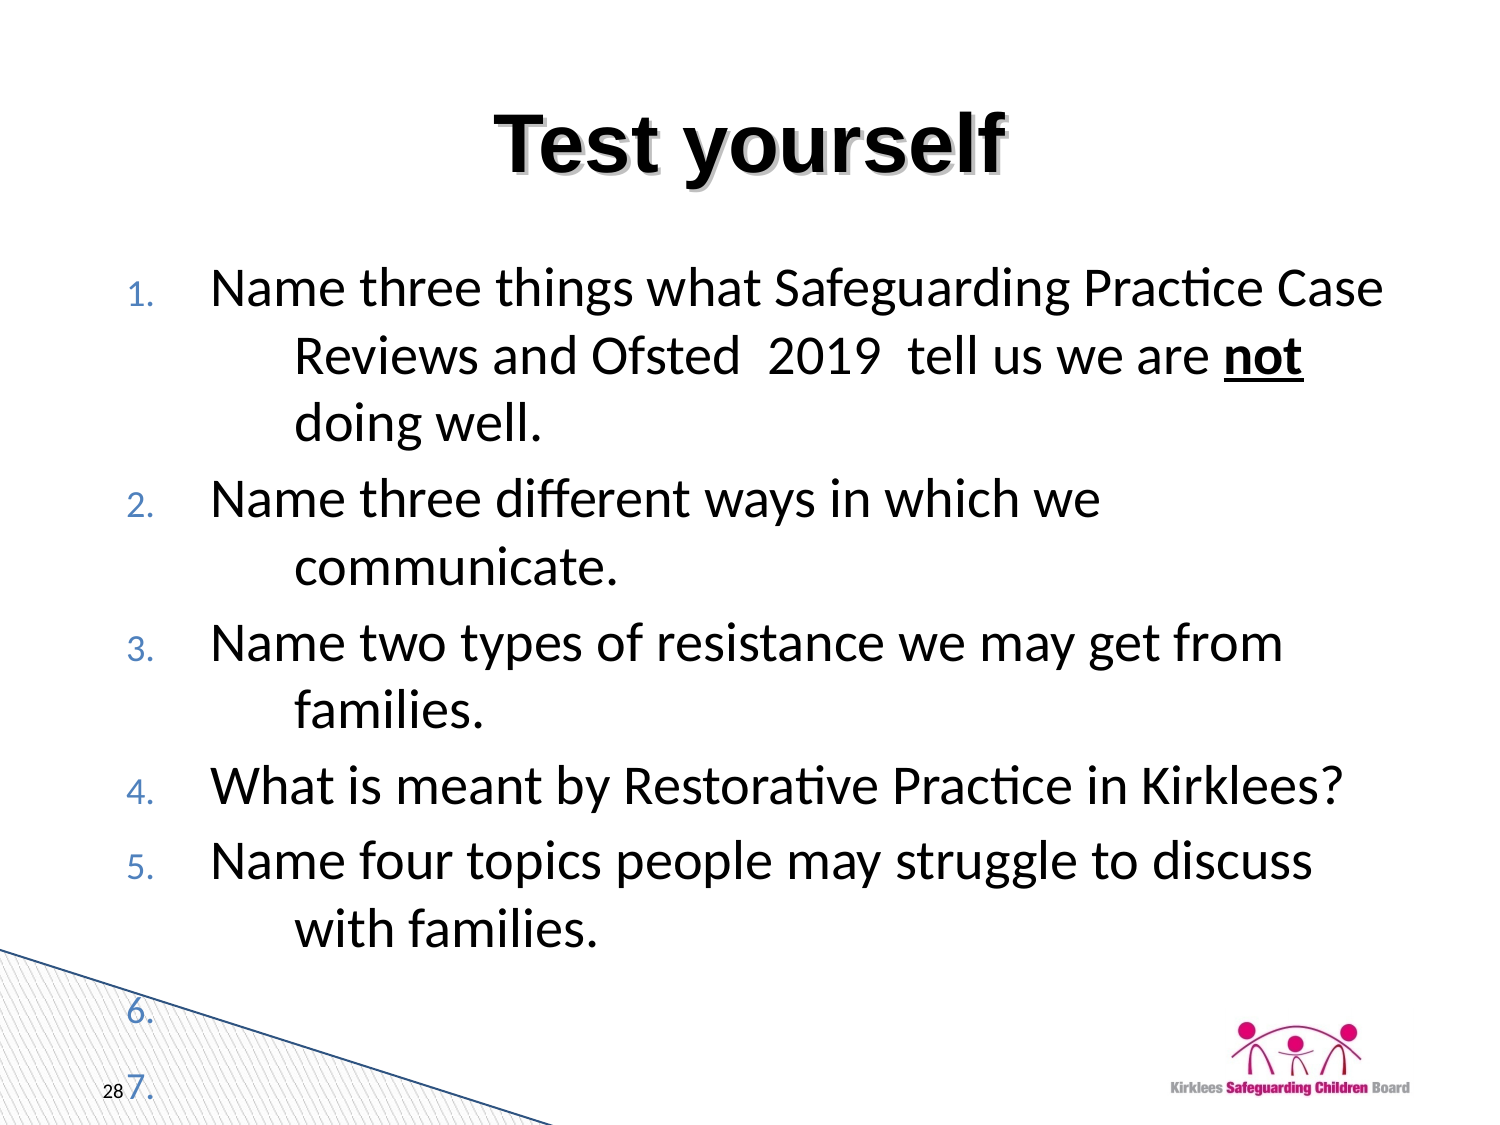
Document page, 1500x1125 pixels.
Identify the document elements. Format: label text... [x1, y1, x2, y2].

title Test yourself [75, 45, 1426, 233]
list Name three things what Safeguarding Practice Case Reviews and Ofsted 2019 tell us we are not doing well. Name three different ways in which we communicate. Name two types of resistance we may get from families. What is meant by Restorative Practice in Kirklees? Name four topics people may struggle to discuss with families. [75, 243, 1426, 986]
text_box [87, 1050, 148, 1111]
